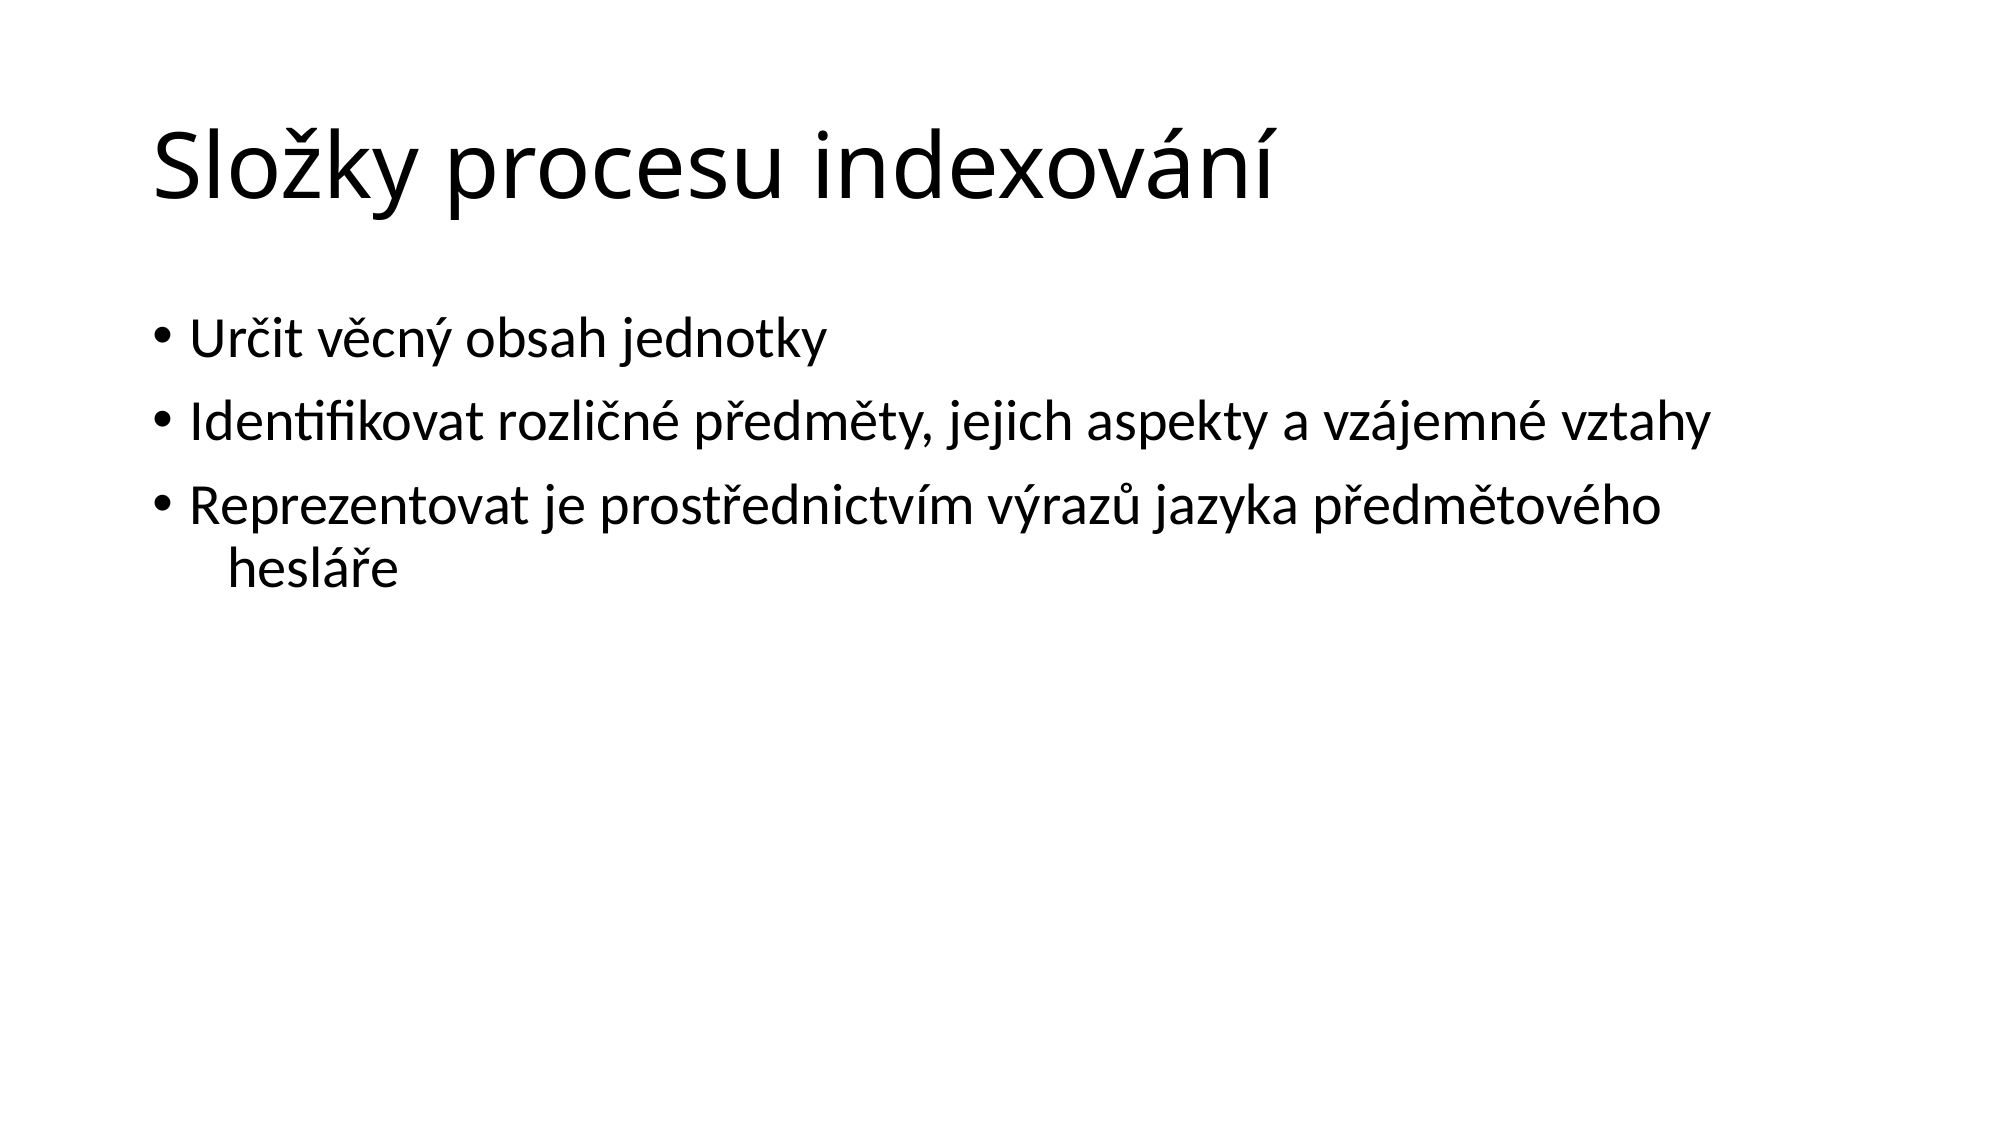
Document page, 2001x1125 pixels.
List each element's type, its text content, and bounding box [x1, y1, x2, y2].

title Složky procesu indexování [137, 59, 1863, 278]
list Určit věcný obsah jednotky Identifikovat rozličné předměty, jejich aspekty a vzájemné vztahy Reprezentovat je prostřednictvím výrazů jazyka předmětového hesláře [137, 299, 1863, 1014]
